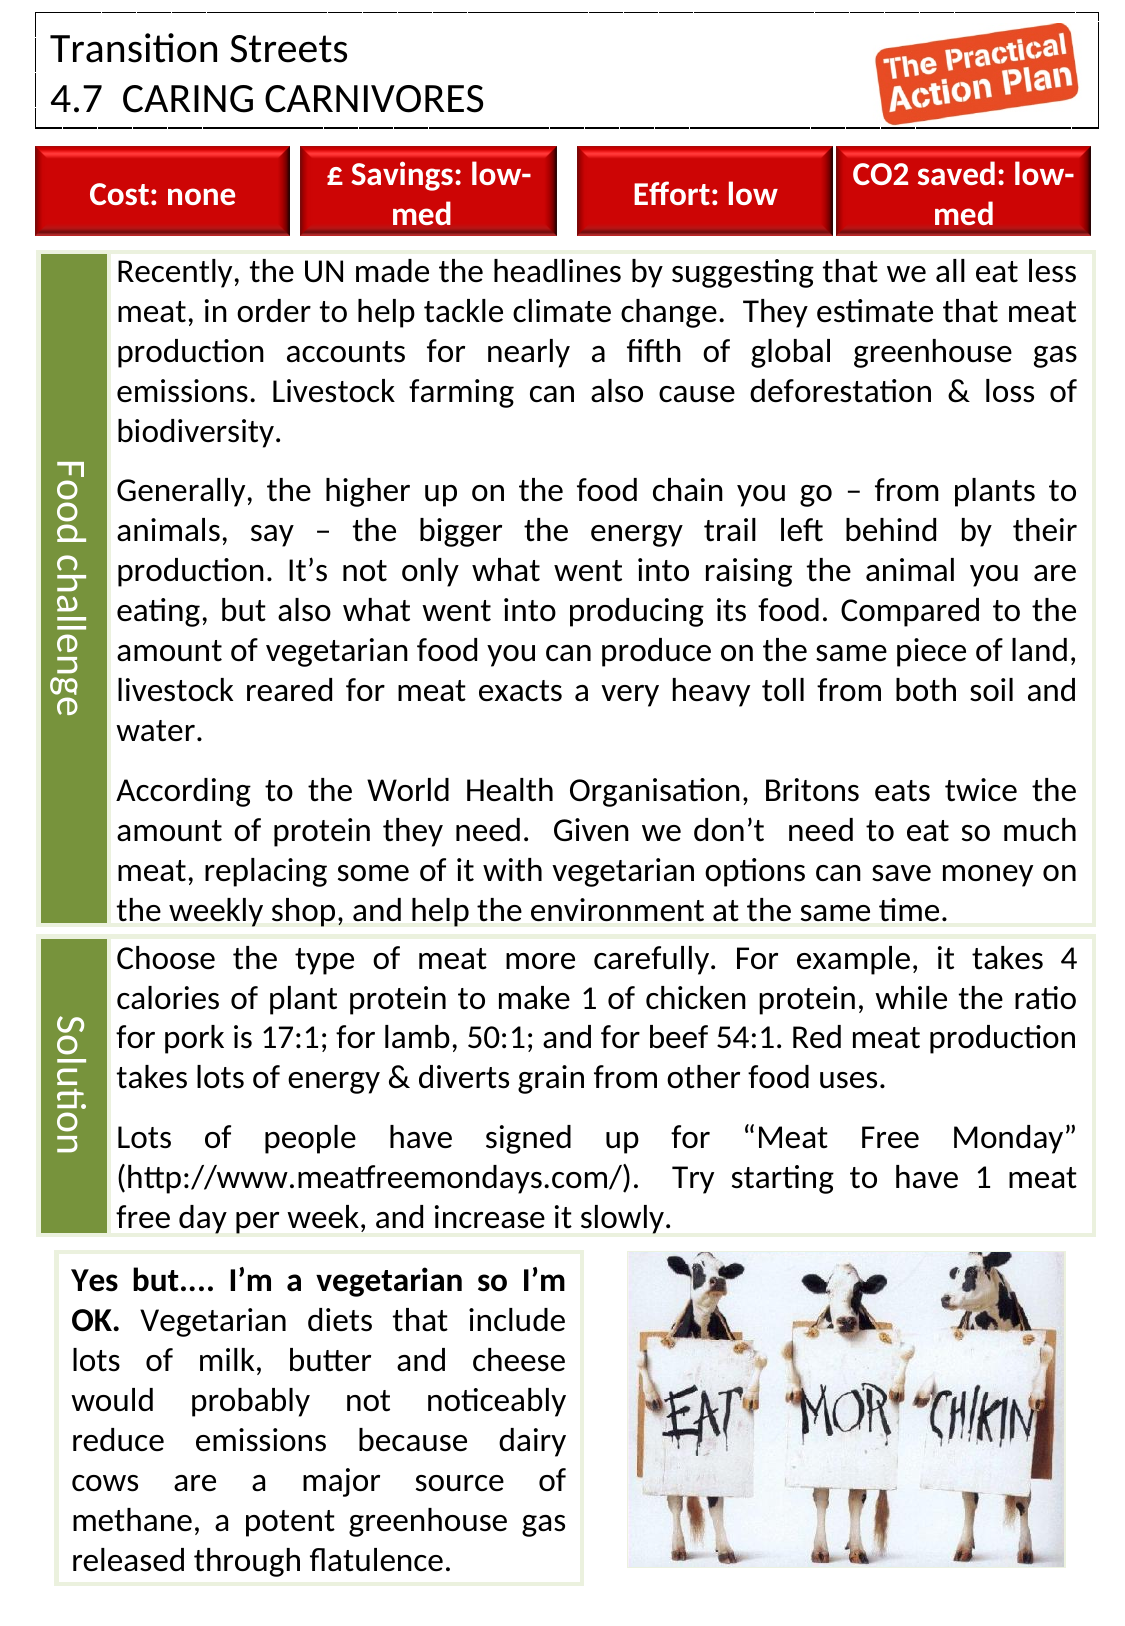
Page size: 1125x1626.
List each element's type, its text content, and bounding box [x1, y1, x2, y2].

text_box CO2 saved: low-med [836, 147, 1092, 237]
text_box Recently, the UN made the headlines by suggesting that we all eat less meat, in order to help tackle climate change. They estimate that meat production accounts for nearly a fifth of global greenhouse gas emissions. Livestock farming can also cause deforestation & loss of biodiversity. Generally, the higher up on the food chain you go – from plants to animals, say – the bigger the energy trail left behind by their production. It’s not only what went into raising the animal you are eating, but also what went into producing its food. Compared to the amount of vegetarian food you can produce on the same piece of land, livestock reared for meat exacts a very heavy toll from both soil and water. According to the World Health Organisation, Britons eats twice the amount of protein they need. Given we don’t need to eat so much meat, replacing some of it with vegetarian options can save money on the weekly shop, and help the environment at the same time. [110, 251, 1094, 926]
text_box Yes but.... I’m a vegetarian so I’m OK. Vegetarian diets that include lots of milk, butter and cheese would probably not noticeably reduce emissions because dairy cows are a major source of methane, a potent greenhouse gas released through flatulence. [56, 1252, 582, 1585]
text_box Food challenge [38, 251, 110, 926]
text_box Effort: low [578, 147, 833, 237]
picture [575, 144, 1093, 238]
text_box Transition Streets 4.7 CARING CARNIVORES [35, 12, 1099, 129]
picture [33, 144, 292, 238]
text_box £ Savings: low-med [302, 147, 557, 237]
text_box Solution [38, 936, 110, 1235]
text_box Choose the type of meat more carefully. For example, it takes 4 calories of plant protein to make 1 of chicken protein, while the ratio for pork is 17:1; for lamb, 50:1; and for beef 54:1. Red meat production takes lots of energy & diverts grain from other food uses. Lots of people have signed up for “Meat Free Monday” (http://www.meatfreemondays.com/). Try starting to have 1 meat free day per week, and increase it slowly. [110, 936, 1094, 1235]
text_box Cost: none [35, 147, 291, 237]
picture [628, 1252, 1065, 1567]
picture [298, 144, 559, 238]
